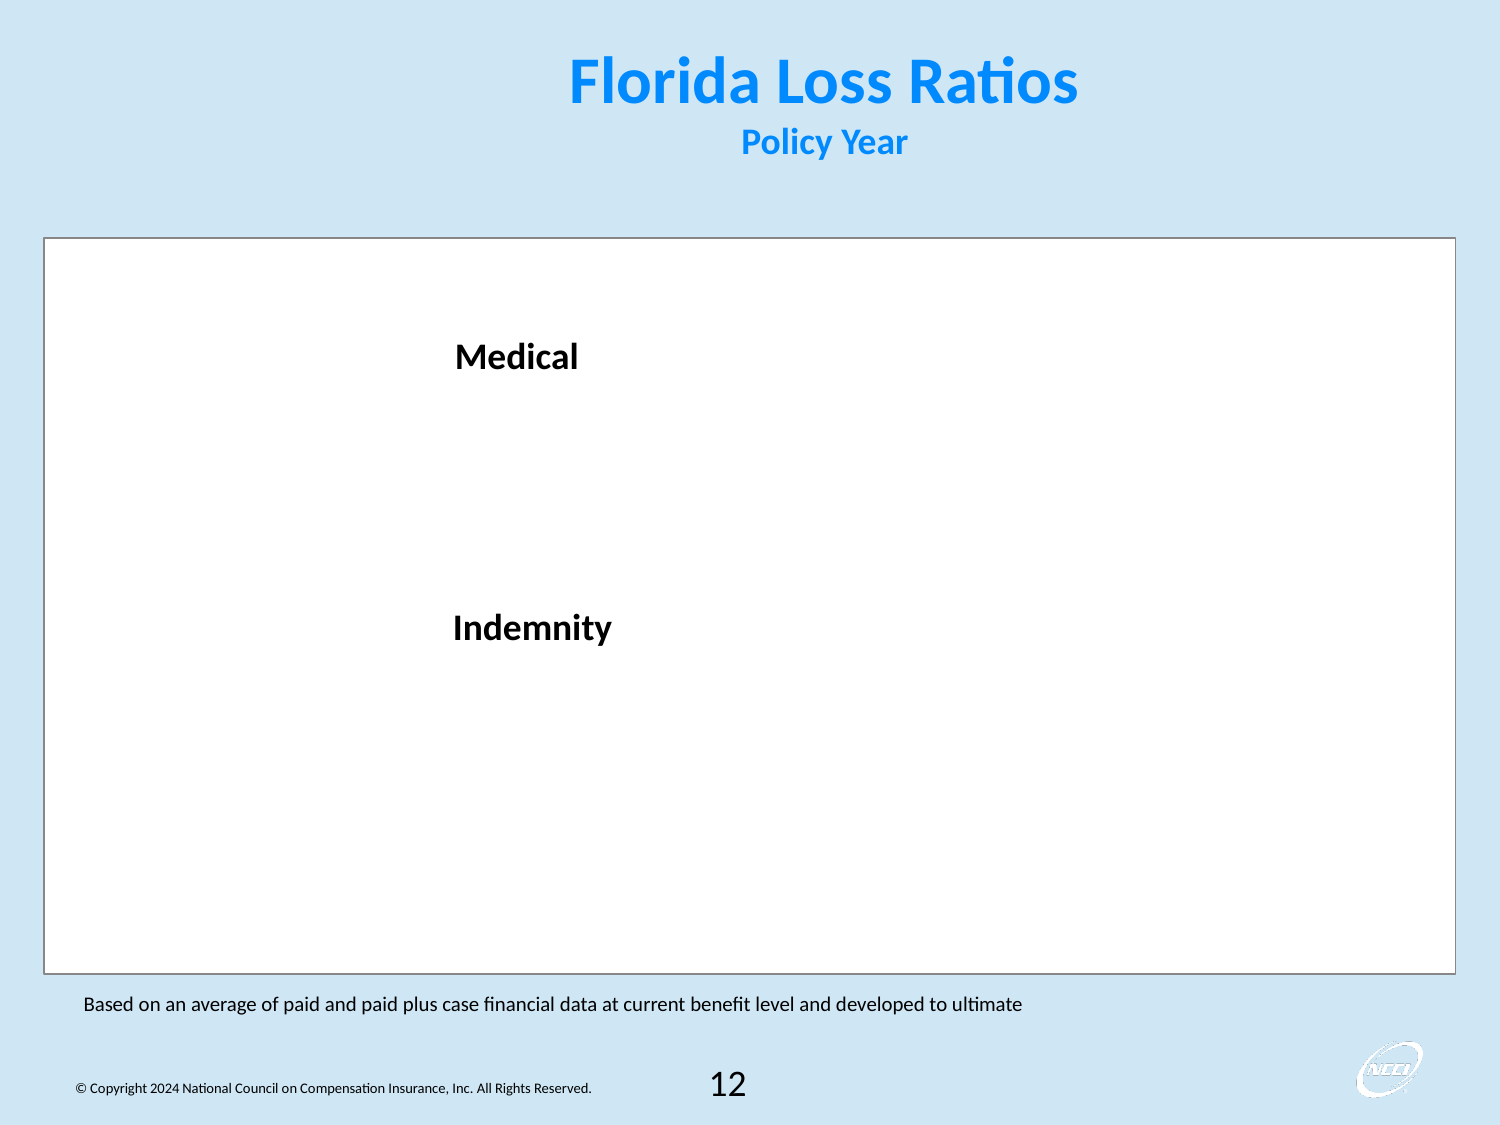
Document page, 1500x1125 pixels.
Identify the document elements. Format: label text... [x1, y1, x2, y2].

slide_number <number> [693, 1052, 807, 1112]
picture [1352, 1037, 1426, 1100]
text_box Based on an average of paid and paid plus case financial data at current benefit level and developed to ultimate [68, 957, 1039, 1023]
title Florida Loss Ratios Policy Year [75, 29, 1500, 120]
text_box Indemnity [438, 595, 628, 656]
chart [43, 236, 1457, 975]
text_box Medical [440, 324, 594, 385]
